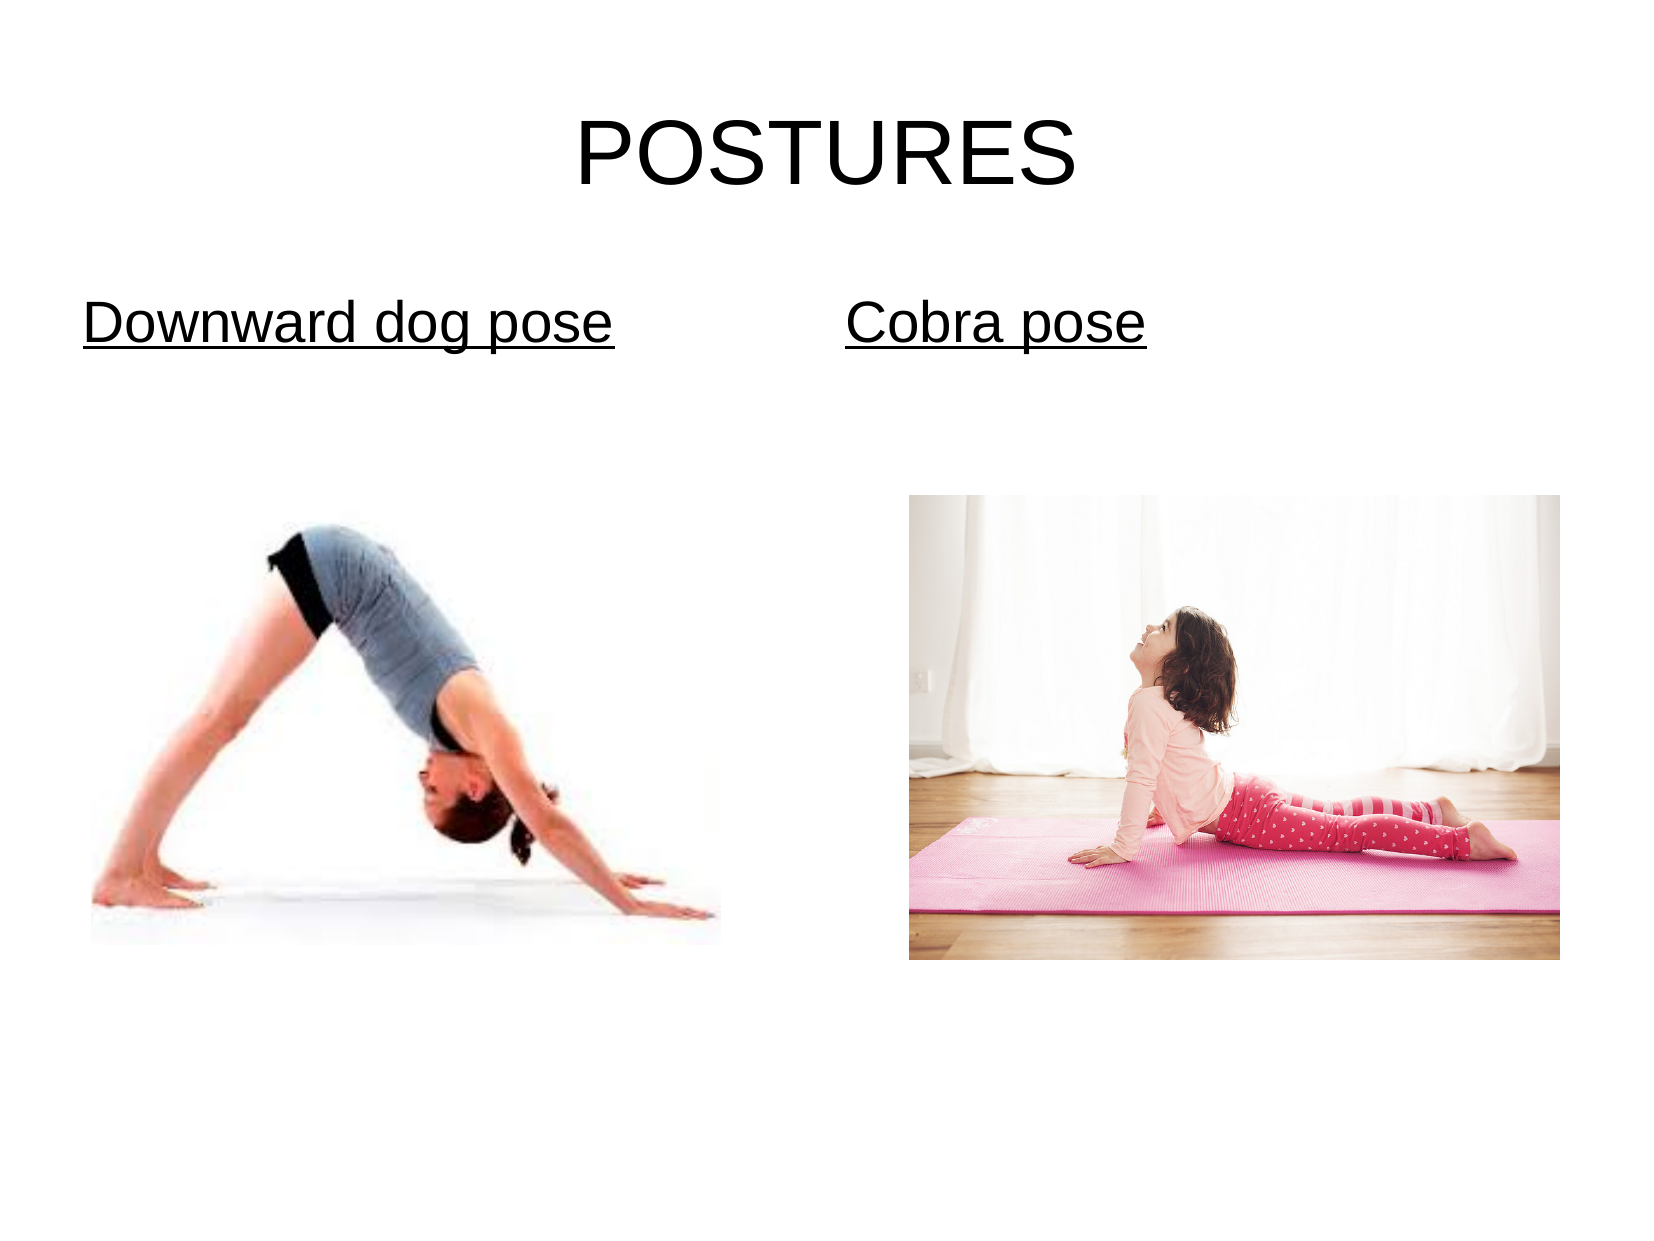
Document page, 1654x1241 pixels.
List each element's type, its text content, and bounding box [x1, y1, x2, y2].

list Downward dog pose [82, 290, 809, 1010]
picture [91, 484, 721, 945]
title POSTURES [82, 49, 1571, 257]
list Cobra pose [845, 290, 1572, 1010]
picture [909, 495, 1560, 960]
